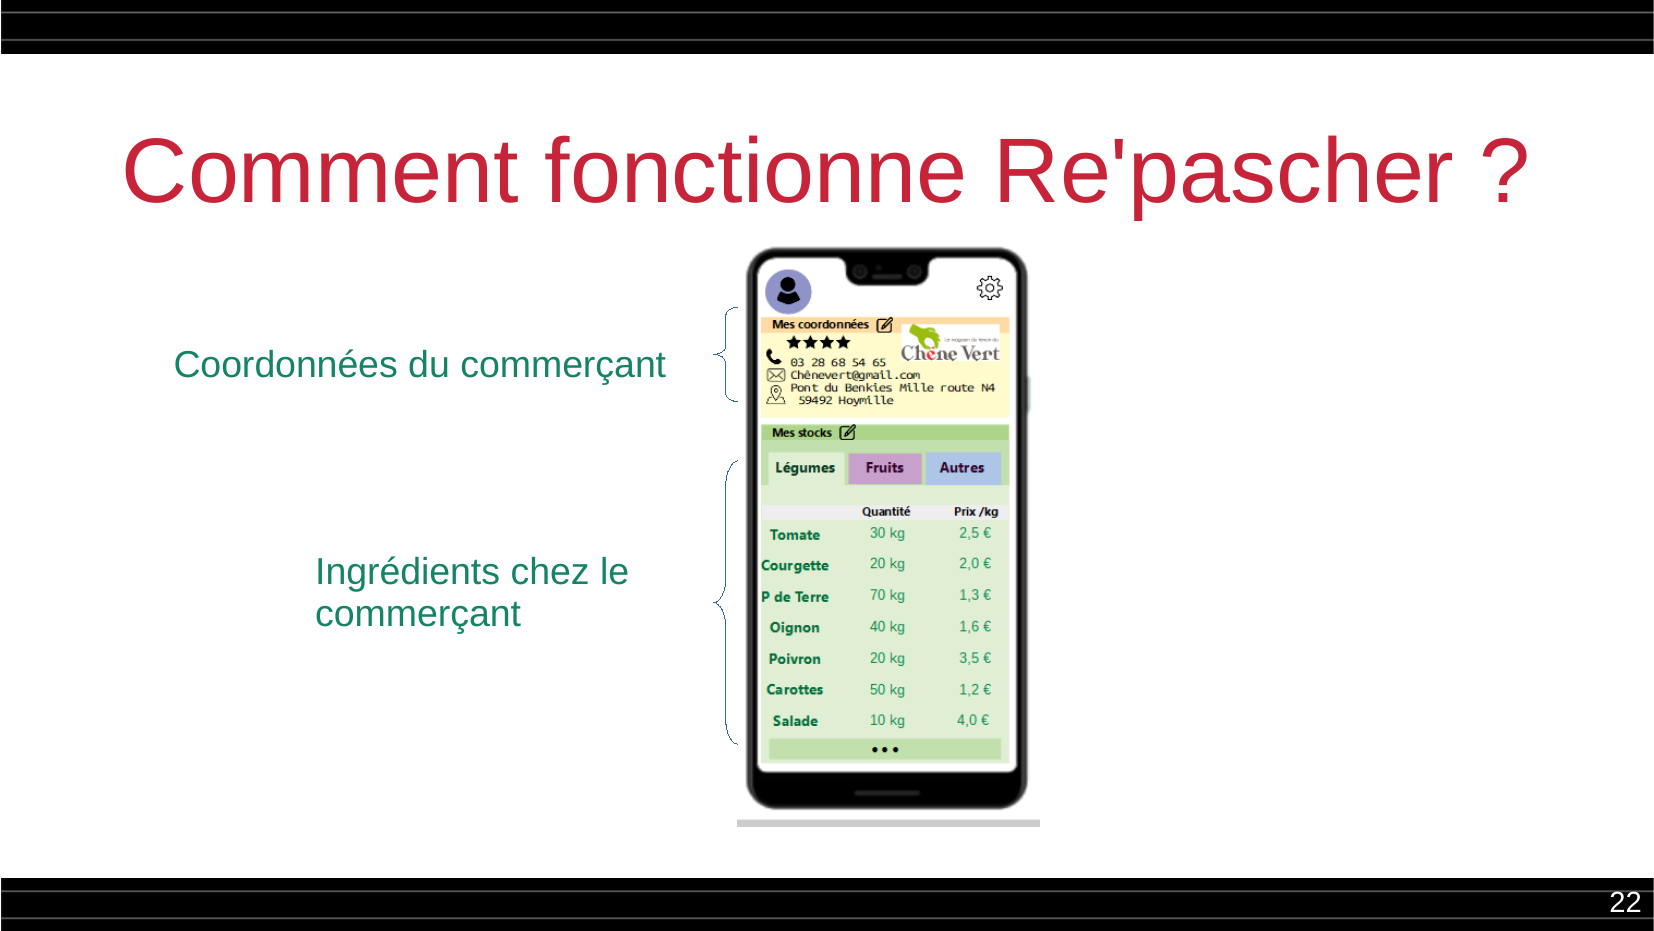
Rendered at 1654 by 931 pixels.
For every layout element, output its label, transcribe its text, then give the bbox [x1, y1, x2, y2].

picture [1, 878, 1654, 931]
text_box Coordonnées du commerçant [158, 336, 691, 443]
picture [737, 238, 1040, 827]
text_box Ingrédients chez le commerçant [300, 543, 714, 643]
title Comment fonctionne Re'pascher ? [82, 92, 1571, 249]
picture [1, 0, 1654, 54]
